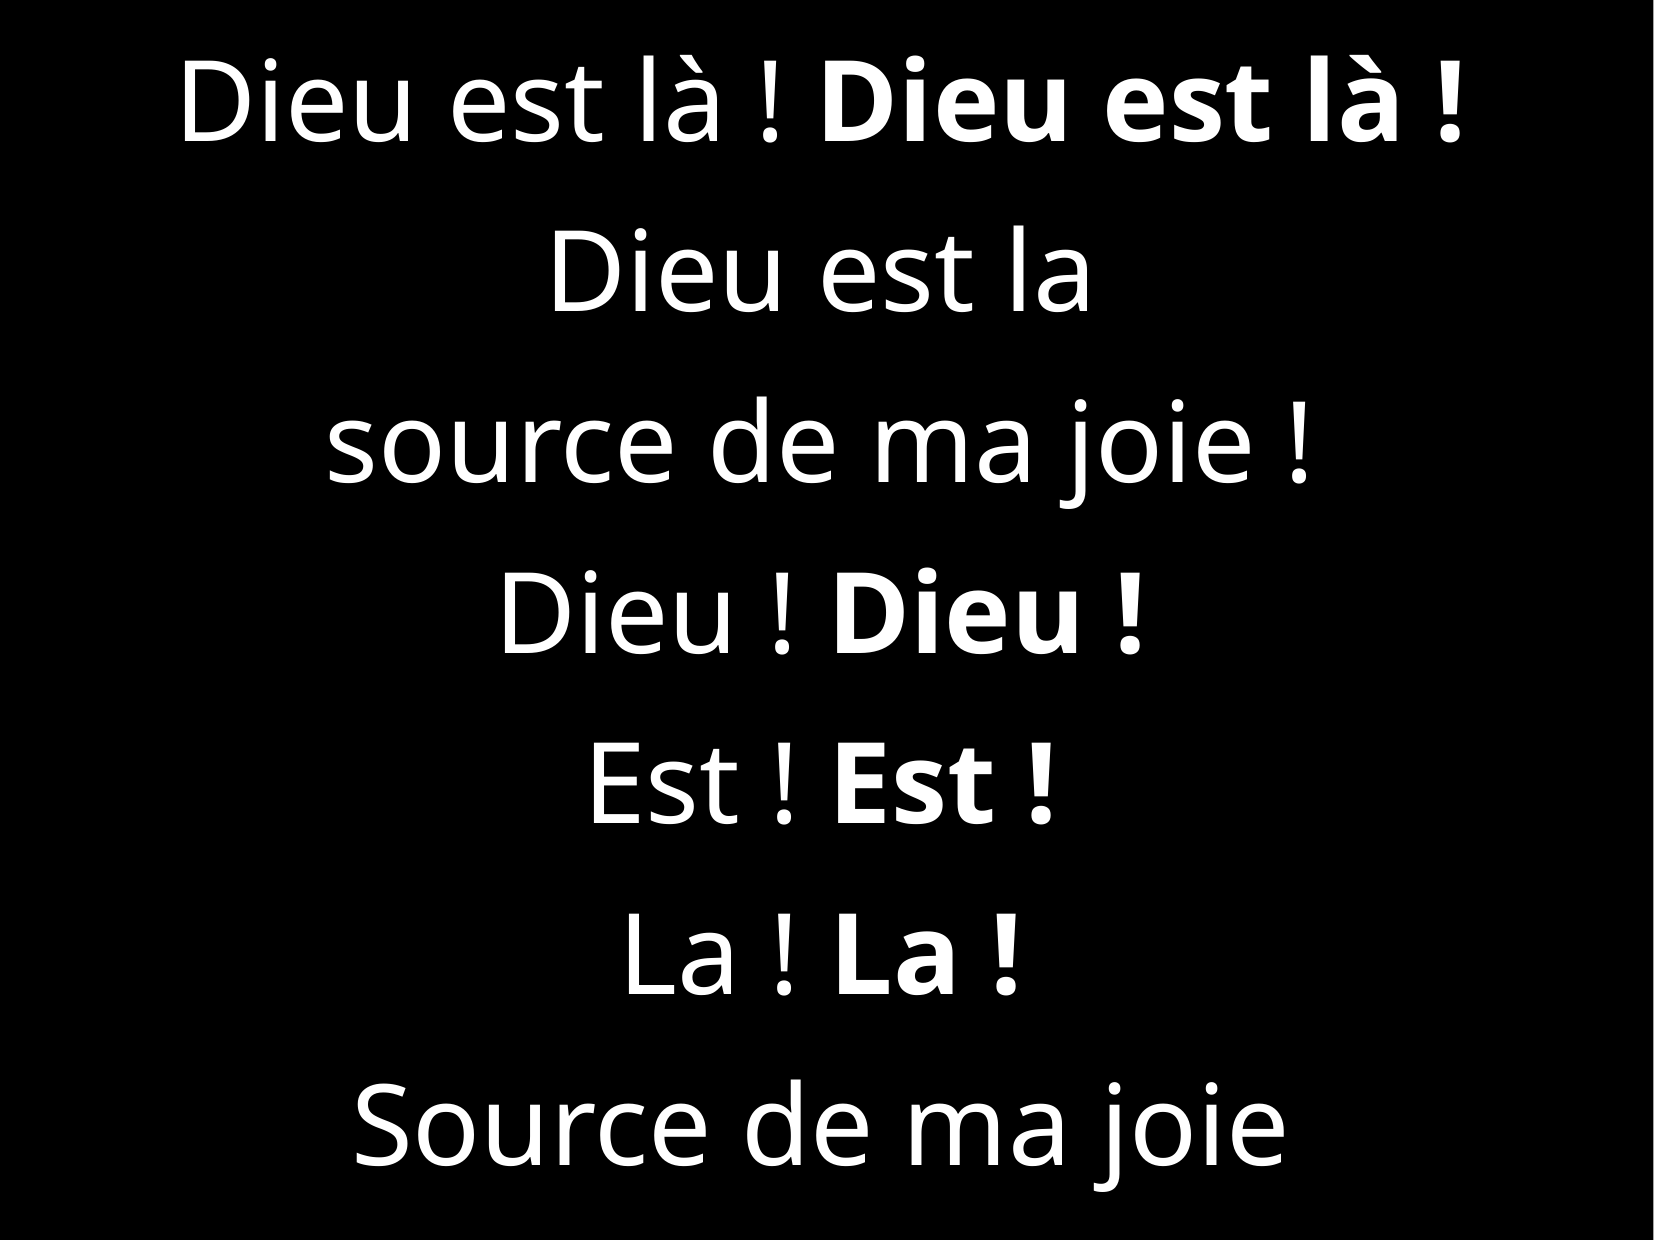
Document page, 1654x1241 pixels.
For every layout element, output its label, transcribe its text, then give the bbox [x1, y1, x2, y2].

list Dieu est là ! Dieu est là ! Dieu est la source de ma joie ! Dieu ! Dieu ! Est ! Est ! La ! La ! Source de ma joie [76, 21, 1565, 1224]
